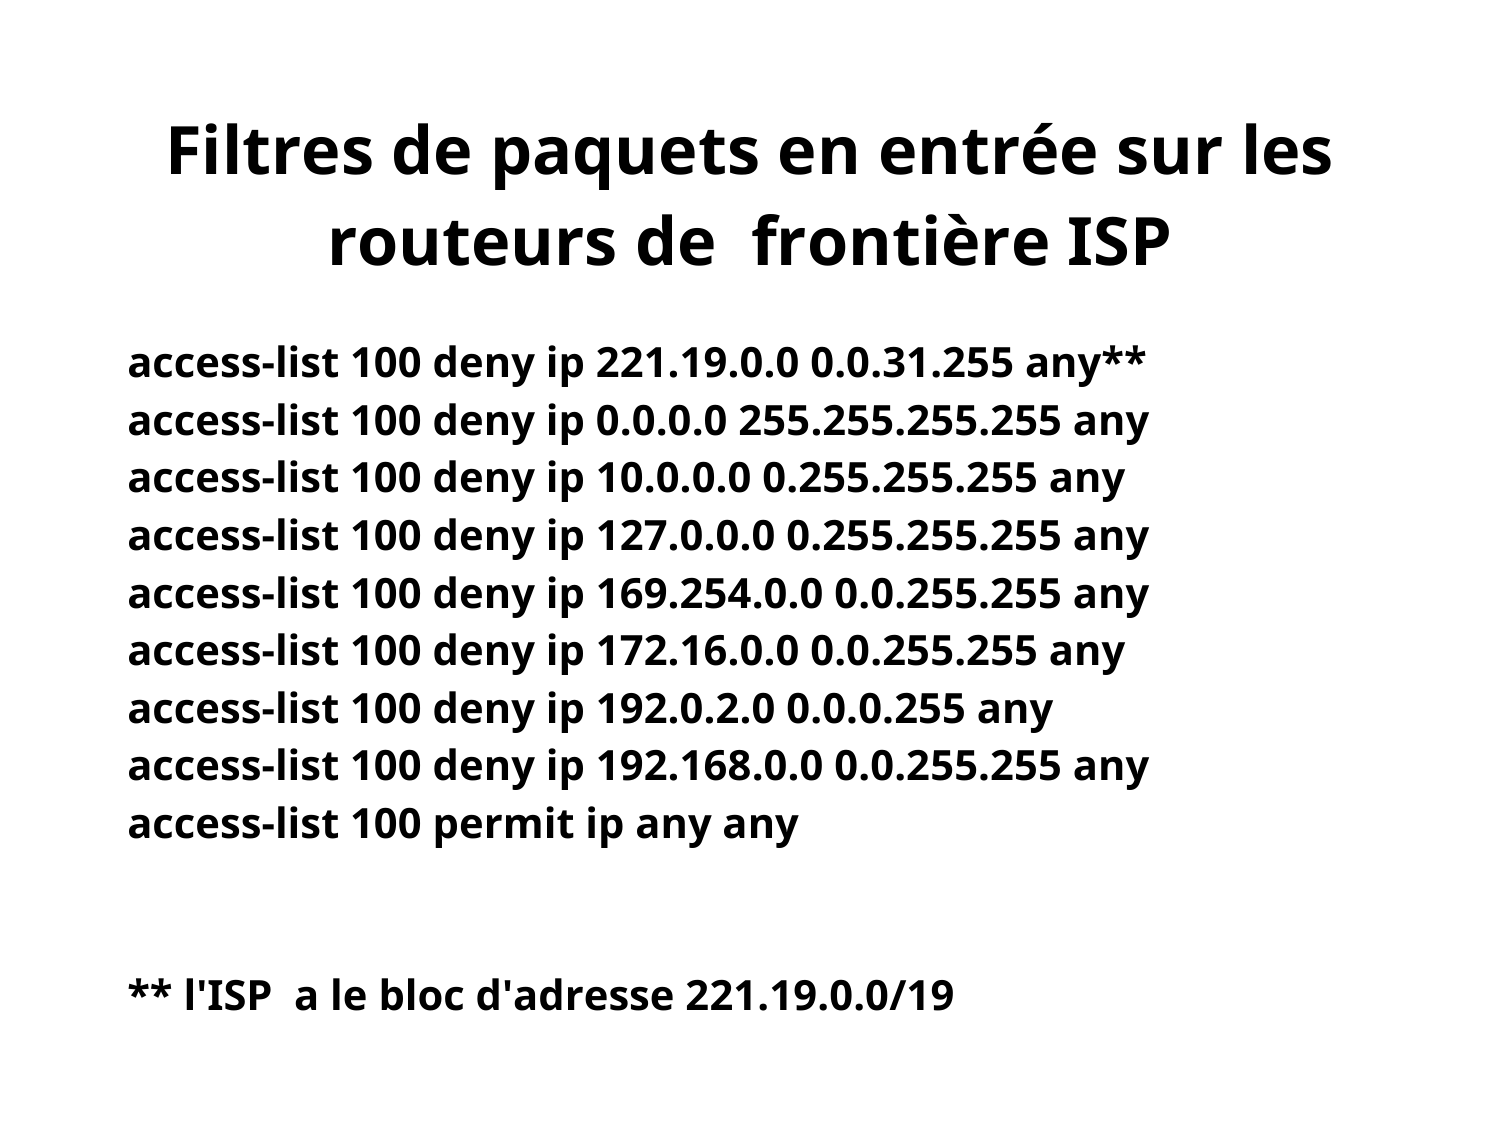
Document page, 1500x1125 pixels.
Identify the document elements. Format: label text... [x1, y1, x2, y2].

title Filtres de paquets en entrée sur les routeurs de frontière ISP [112, 94, 1388, 293]
list access-list 100 deny ip 221.19.0.0 0.0.31.255 any** access-list 100 deny ip 0.0.0.0 255.255.255.255 any access-list 100 deny ip 10.0.0.0 0.255.255.255 any access-list 100 deny ip 127.0.0.0 0.255.255.255 any access-list 100 deny ip 169.254.0.0 0.0.255.255 any access-list 100 deny ip 172.16.0.0 0.0.255.255 any access-list 100 deny ip 192.0.2.0 0.0.0.255 any access-list 100 deny ip 192.168.0.0 0.0.255.255 any access-list 100 permit ip any any ** l'ISP a le bloc d'adresse 221.19.0.0/19 [112, 324, 1388, 1028]
